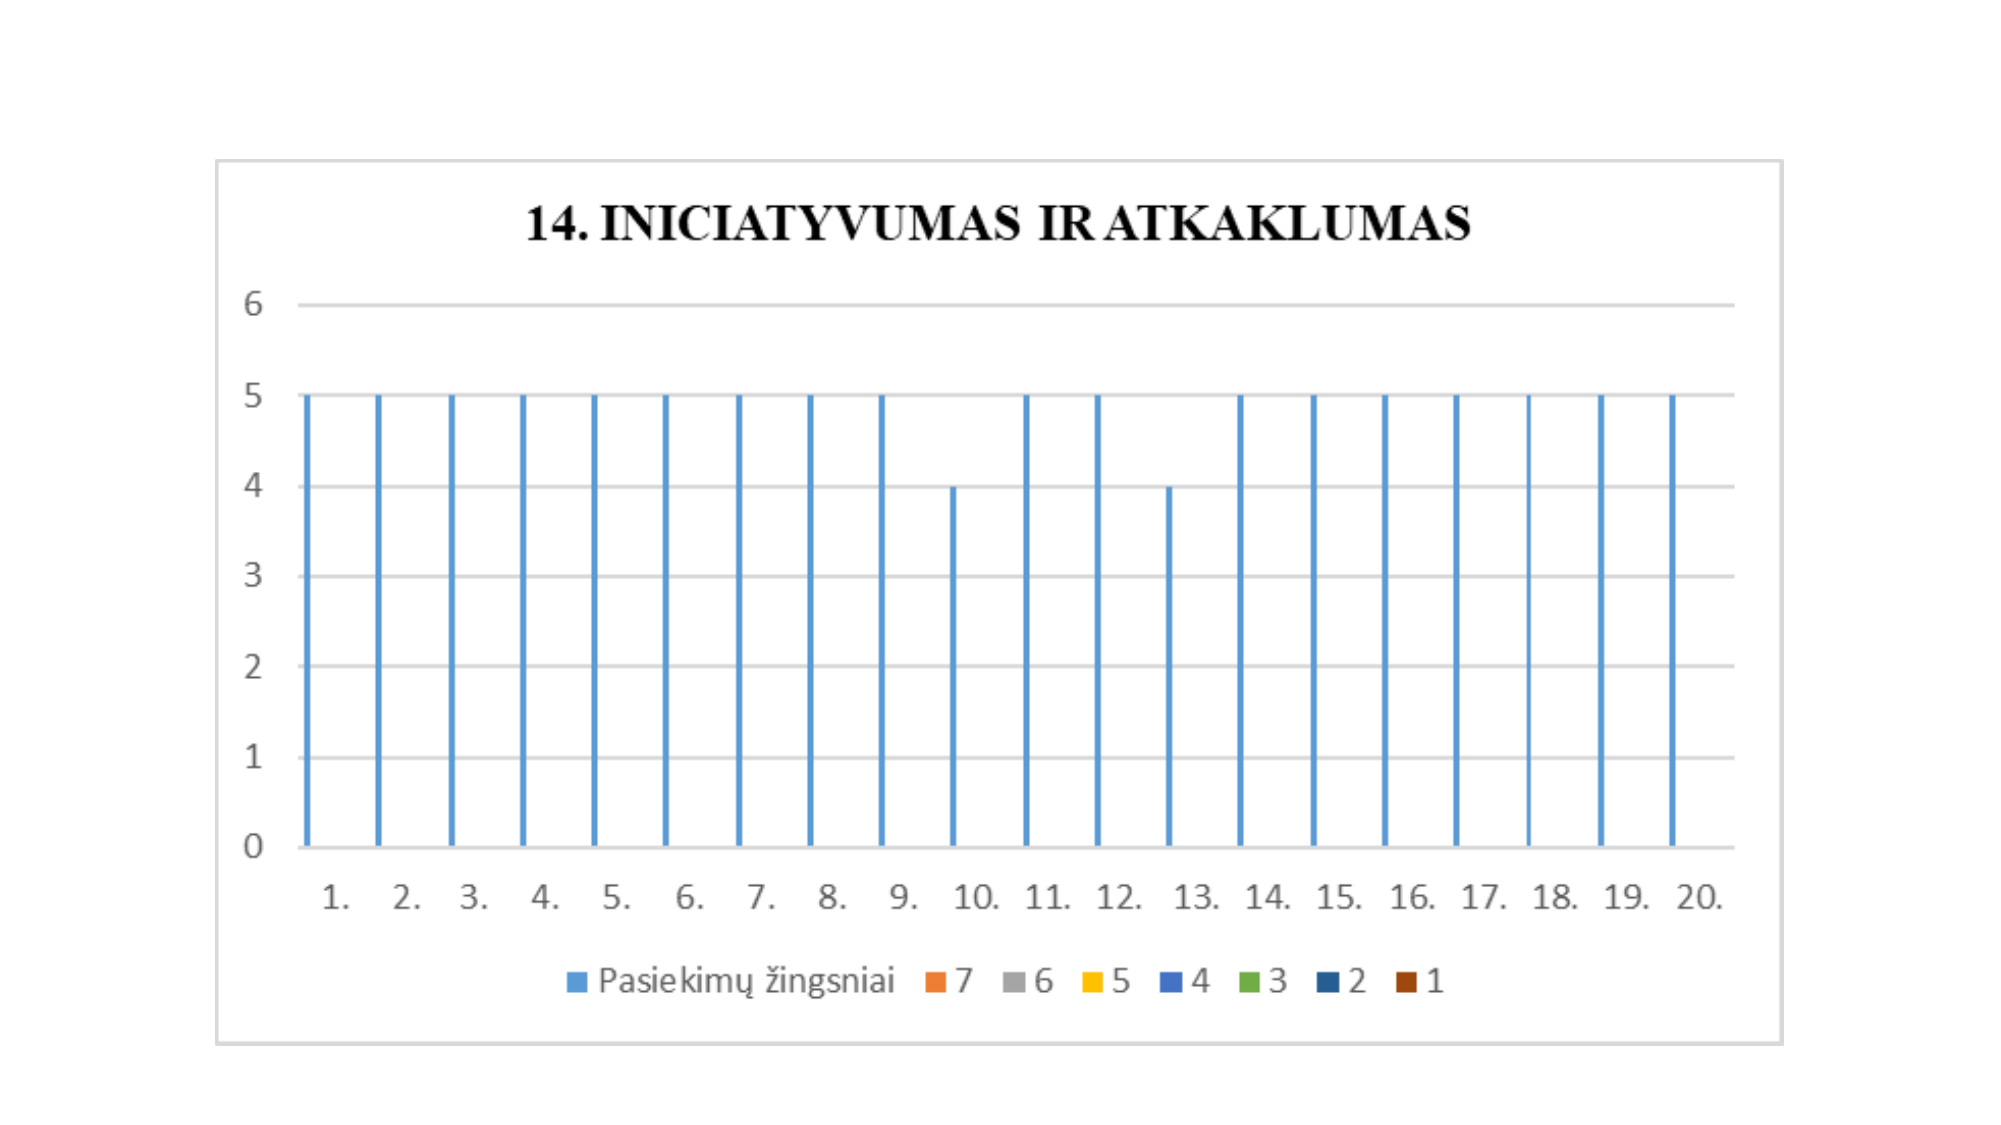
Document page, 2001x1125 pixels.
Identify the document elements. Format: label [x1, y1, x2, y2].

picture [215, 159, 1784, 1046]
